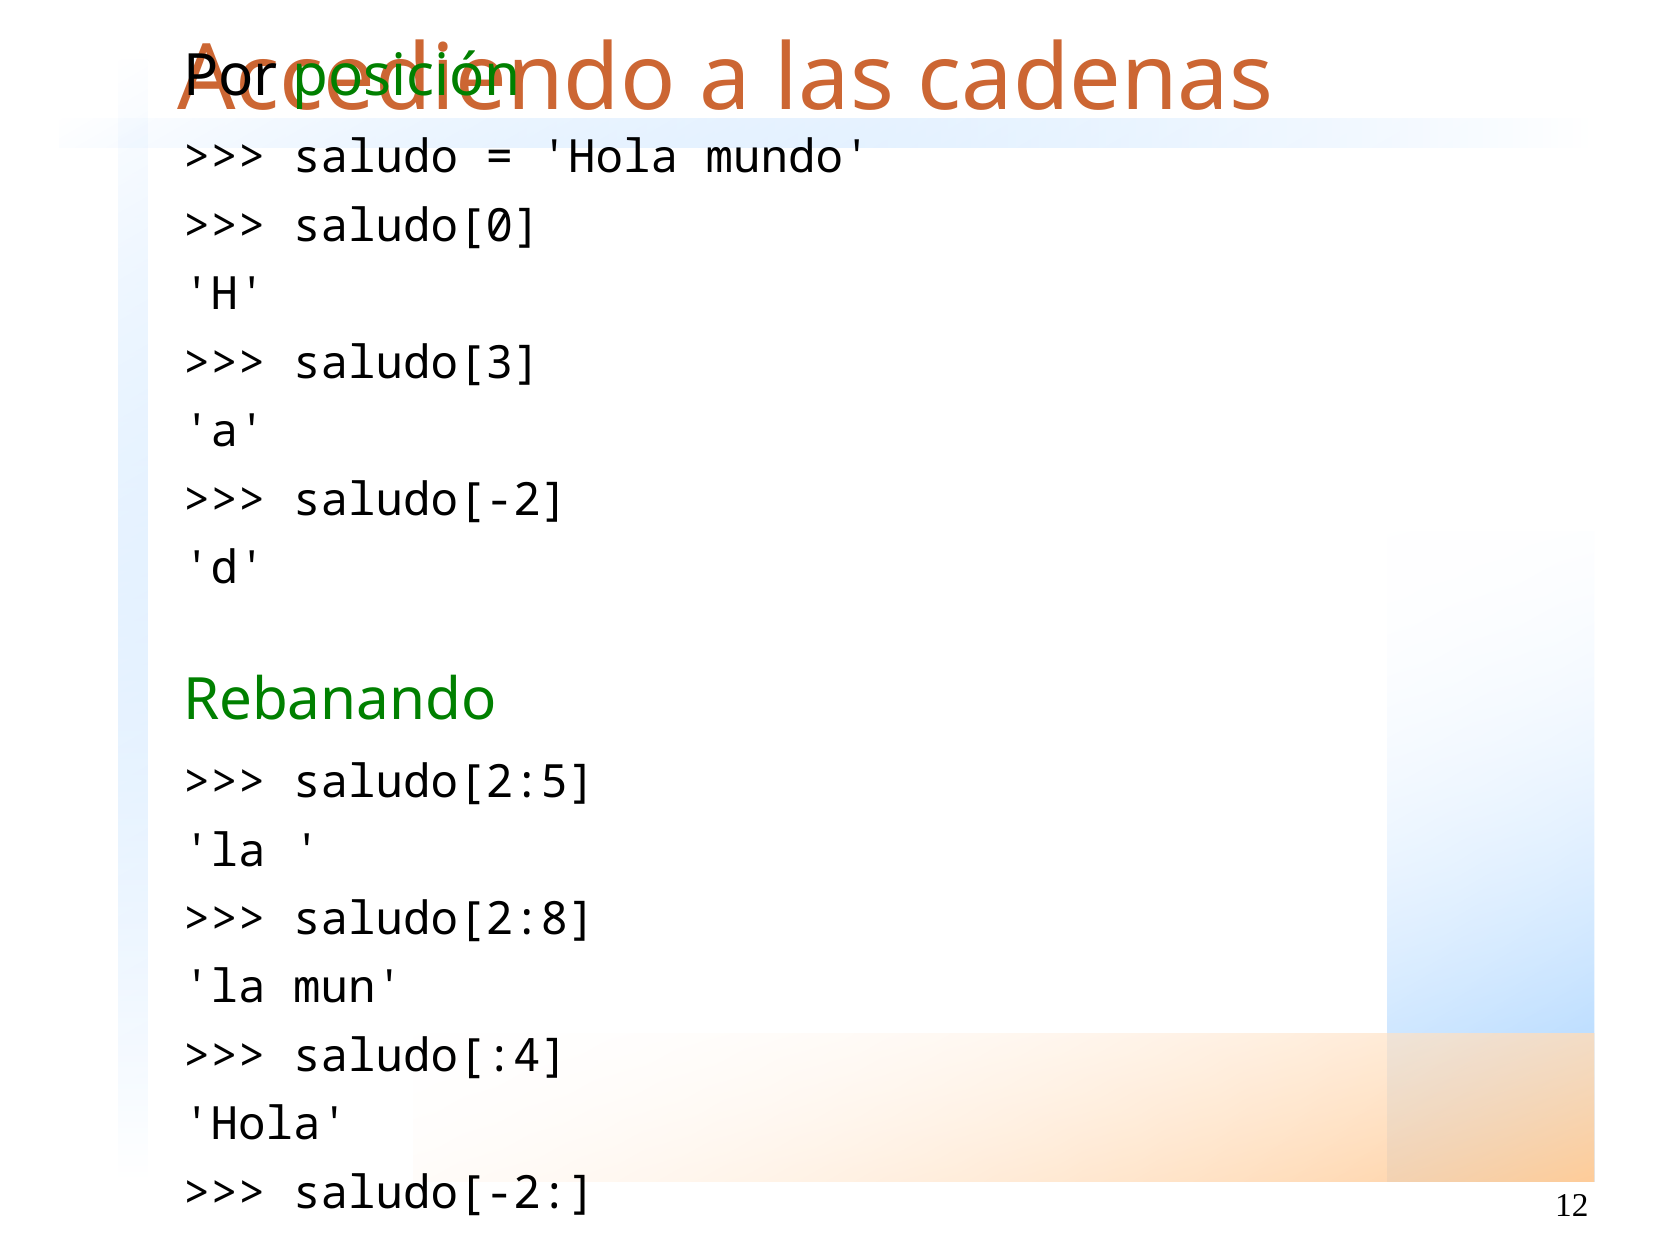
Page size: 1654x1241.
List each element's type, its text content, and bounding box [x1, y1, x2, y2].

title Accediendo a las cadenas [177, 0, 1595, 148]
text_box Por posición >>> saludo = 'Hola mundo' >>> saludo[0] 'H' >>> saludo[3] 'a' >>> saludo[-2] 'd' Rebanando >>> saludo[2:5] 'la ' >>> saludo[2:8] 'la mun' >>> saludo[:4] 'Hola' >>> saludo[-2:] 'do' [147, 149, 1595, 1173]
